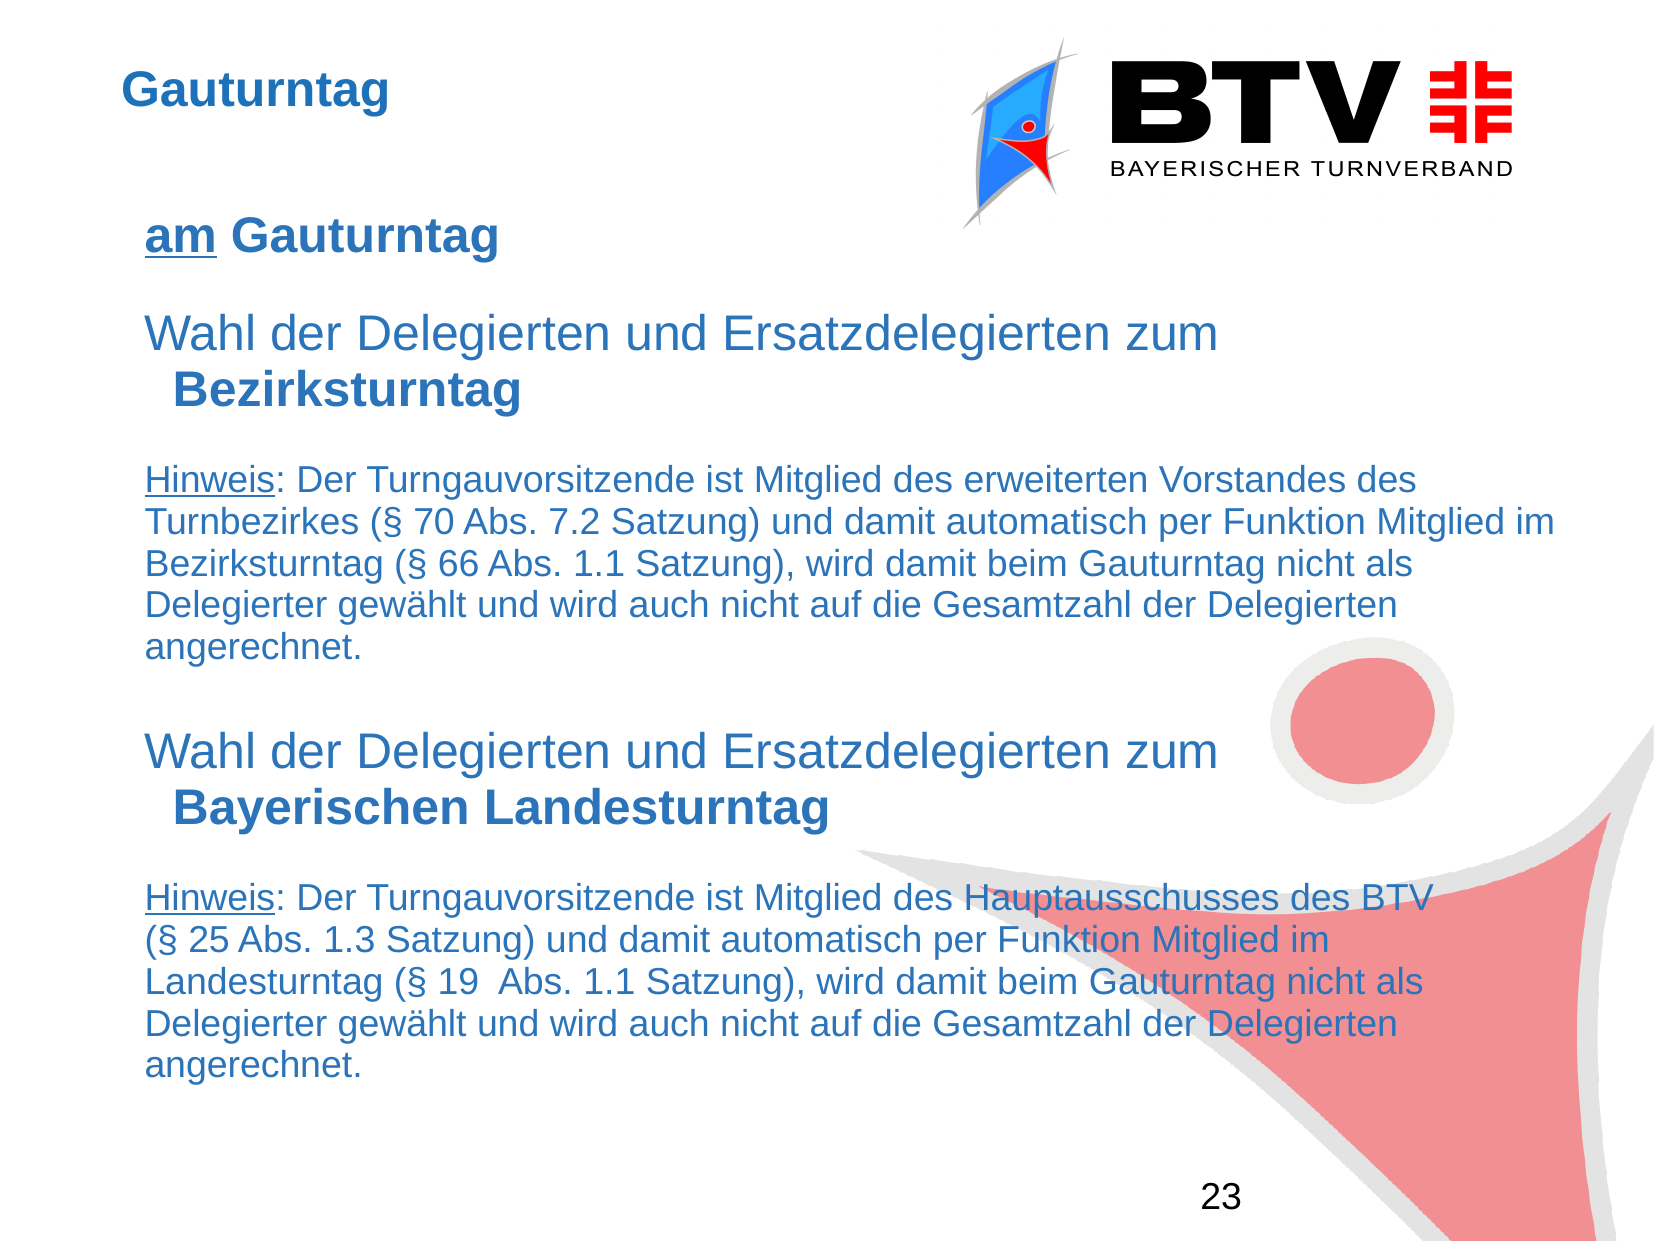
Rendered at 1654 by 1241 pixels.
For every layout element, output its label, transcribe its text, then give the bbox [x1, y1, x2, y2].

picture [854, 637, 1654, 1241]
subtitle am Gauturntag Wahl der Delegierten und Ersatzdelegierten zum Bezirksturntag Hinweis: Der Turngauvorsitzende ist Mitglied des erweiterten Vorstandes des Turnbezirkes (§ 70 Abs. 7.2 Satzung) und damit automatisch per Funktion Mitglied im Bezirksturntag (§ 66 Abs. 1.1 Satzung), wird damit beim Gauturntag nicht als Delegierter gewählt und wird auch nicht auf die Gesamtzahl der Delegierten angerechnet. Wahl der Delegierten und Ersatzdelegierten zum Bayerischen Landesturntag Hinweis: Der Turngauvorsitzende ist Mitglied des Hauptausschusses des BTV (§ 25 Abs. 1.3 Satzung) und damit automatisch per Funktion Mitglied im Landesturntag (§ 19 Abs. 1.1 Satzung), wird damit beim Gauturntag nicht als Delegierter gewählt und wird auch nicht auf die Gesamtzahl der Delegierten angerechnet. [129, 200, 1595, 1205]
title Gauturntag [106, 54, 892, 201]
picture [939, 24, 1548, 200]
text_box <Nummer> [1185, 1205, 1571, 1216]
